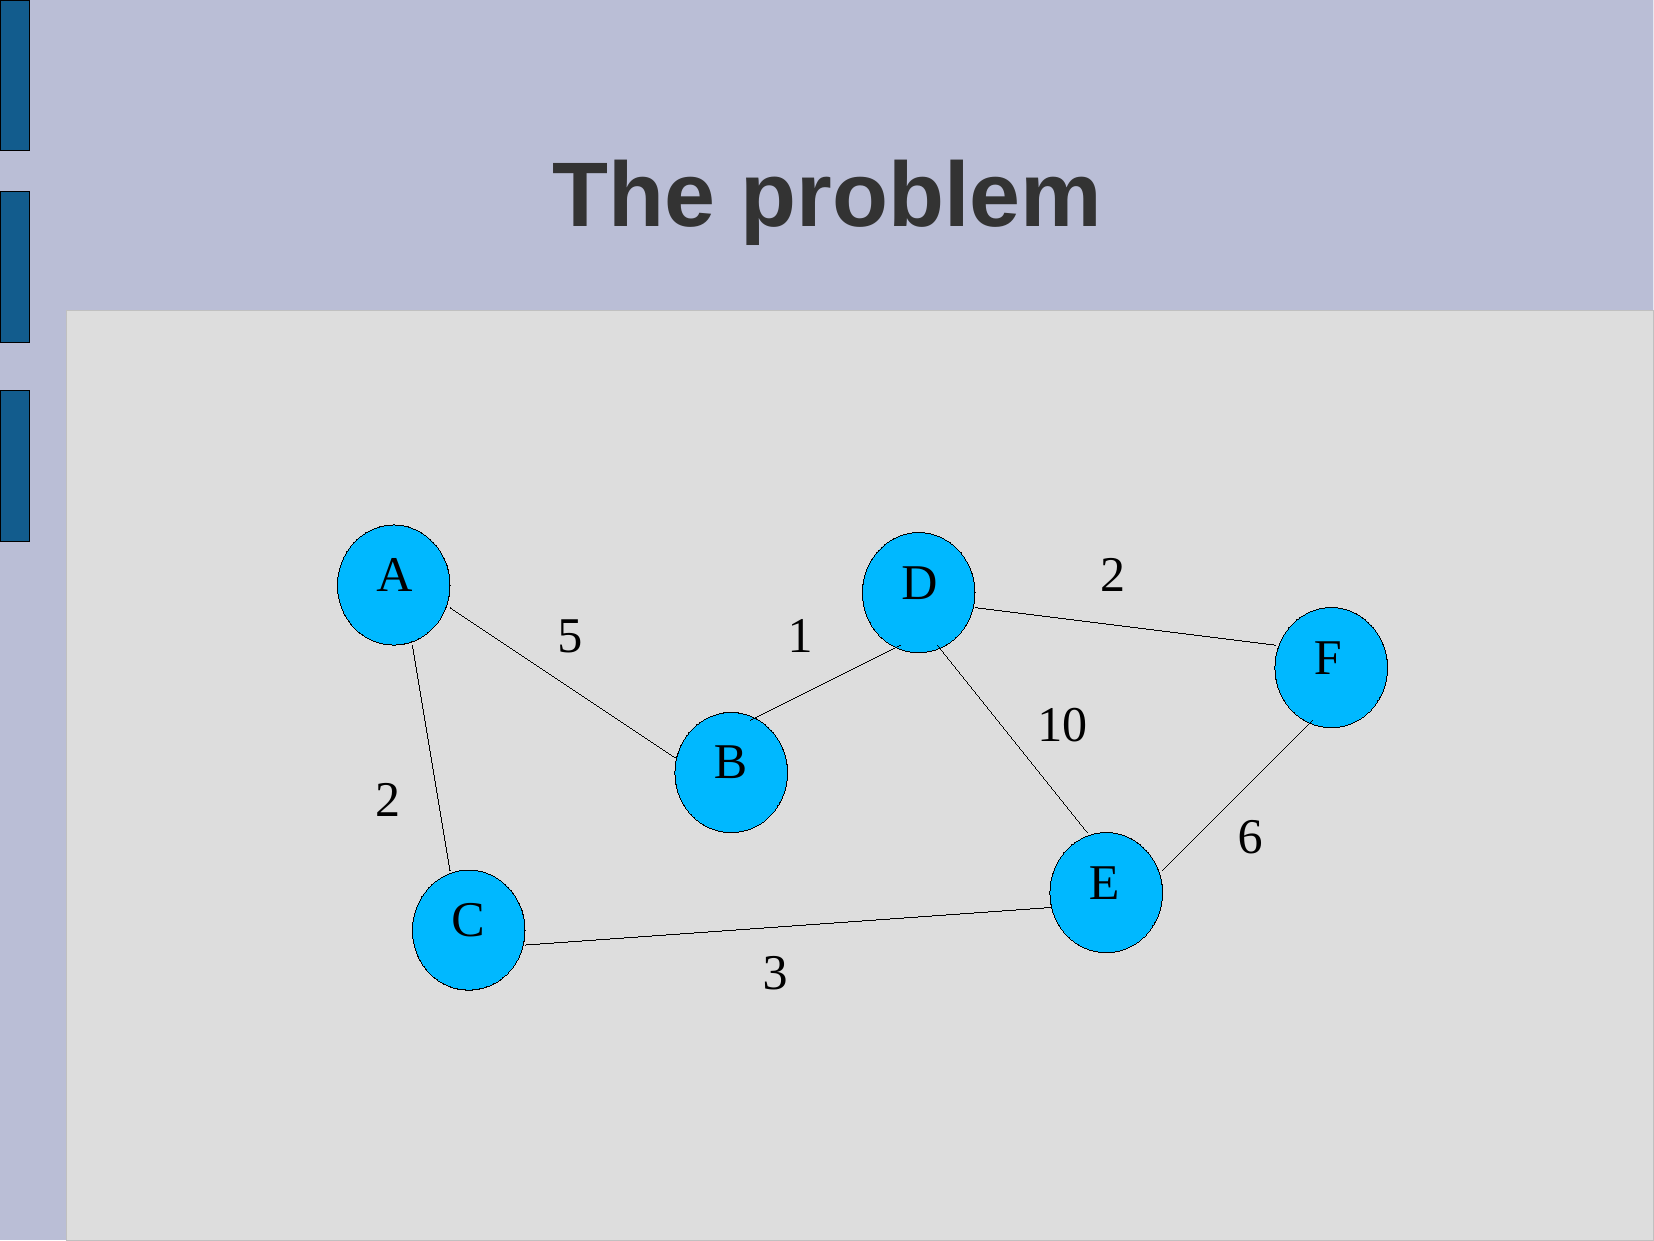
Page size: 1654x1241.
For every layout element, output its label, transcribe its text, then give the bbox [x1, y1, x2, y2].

title The problem [121, 91, 1534, 299]
text_box 10 [1037, 697, 1088, 753]
text_box 3 [762, 945, 788, 1001]
text_box A [376, 547, 413, 603]
text_box [1049, 832, 1163, 953]
text_box D [901, 554, 938, 610]
text_box [337, 524, 451, 646]
text_box 5 [557, 607, 583, 663]
text_box B [713, 734, 748, 790]
text_box [862, 532, 976, 653]
text_box [674, 712, 788, 833]
text_box [412, 870, 526, 991]
text_box 2 [375, 772, 401, 828]
text_box F [1313, 629, 1342, 685]
text_box 6 [1237, 809, 1263, 865]
text_box [1274, 607, 1388, 728]
text_box 1 [787, 607, 813, 663]
text_box C [451, 892, 485, 948]
text_box E [1088, 854, 1120, 910]
text_box 2 [1099, 547, 1126, 603]
